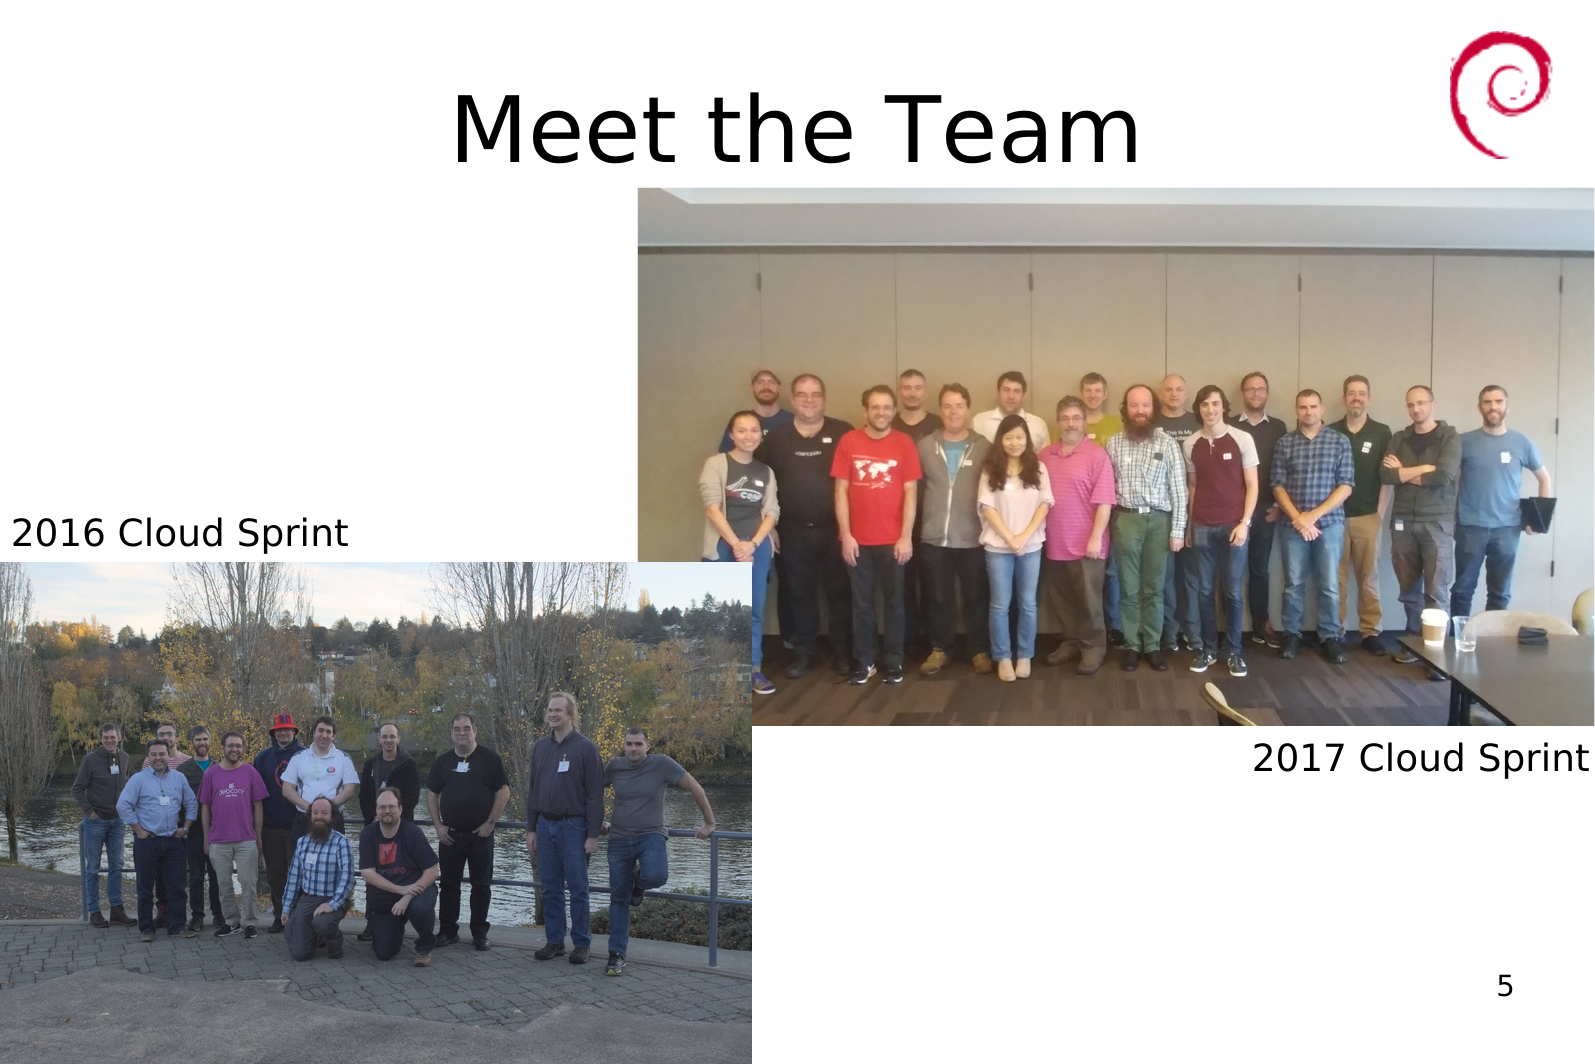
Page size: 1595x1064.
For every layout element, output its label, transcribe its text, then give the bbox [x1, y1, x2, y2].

title Meet the Team [79, 42, 1515, 220]
text_box 2016 Cloud Sprint [0, 504, 372, 563]
picture [0, 187, 1595, 1064]
picture [1450, 31, 1555, 159]
text_box 2017 Cloud Sprint [1237, 729, 1595, 788]
